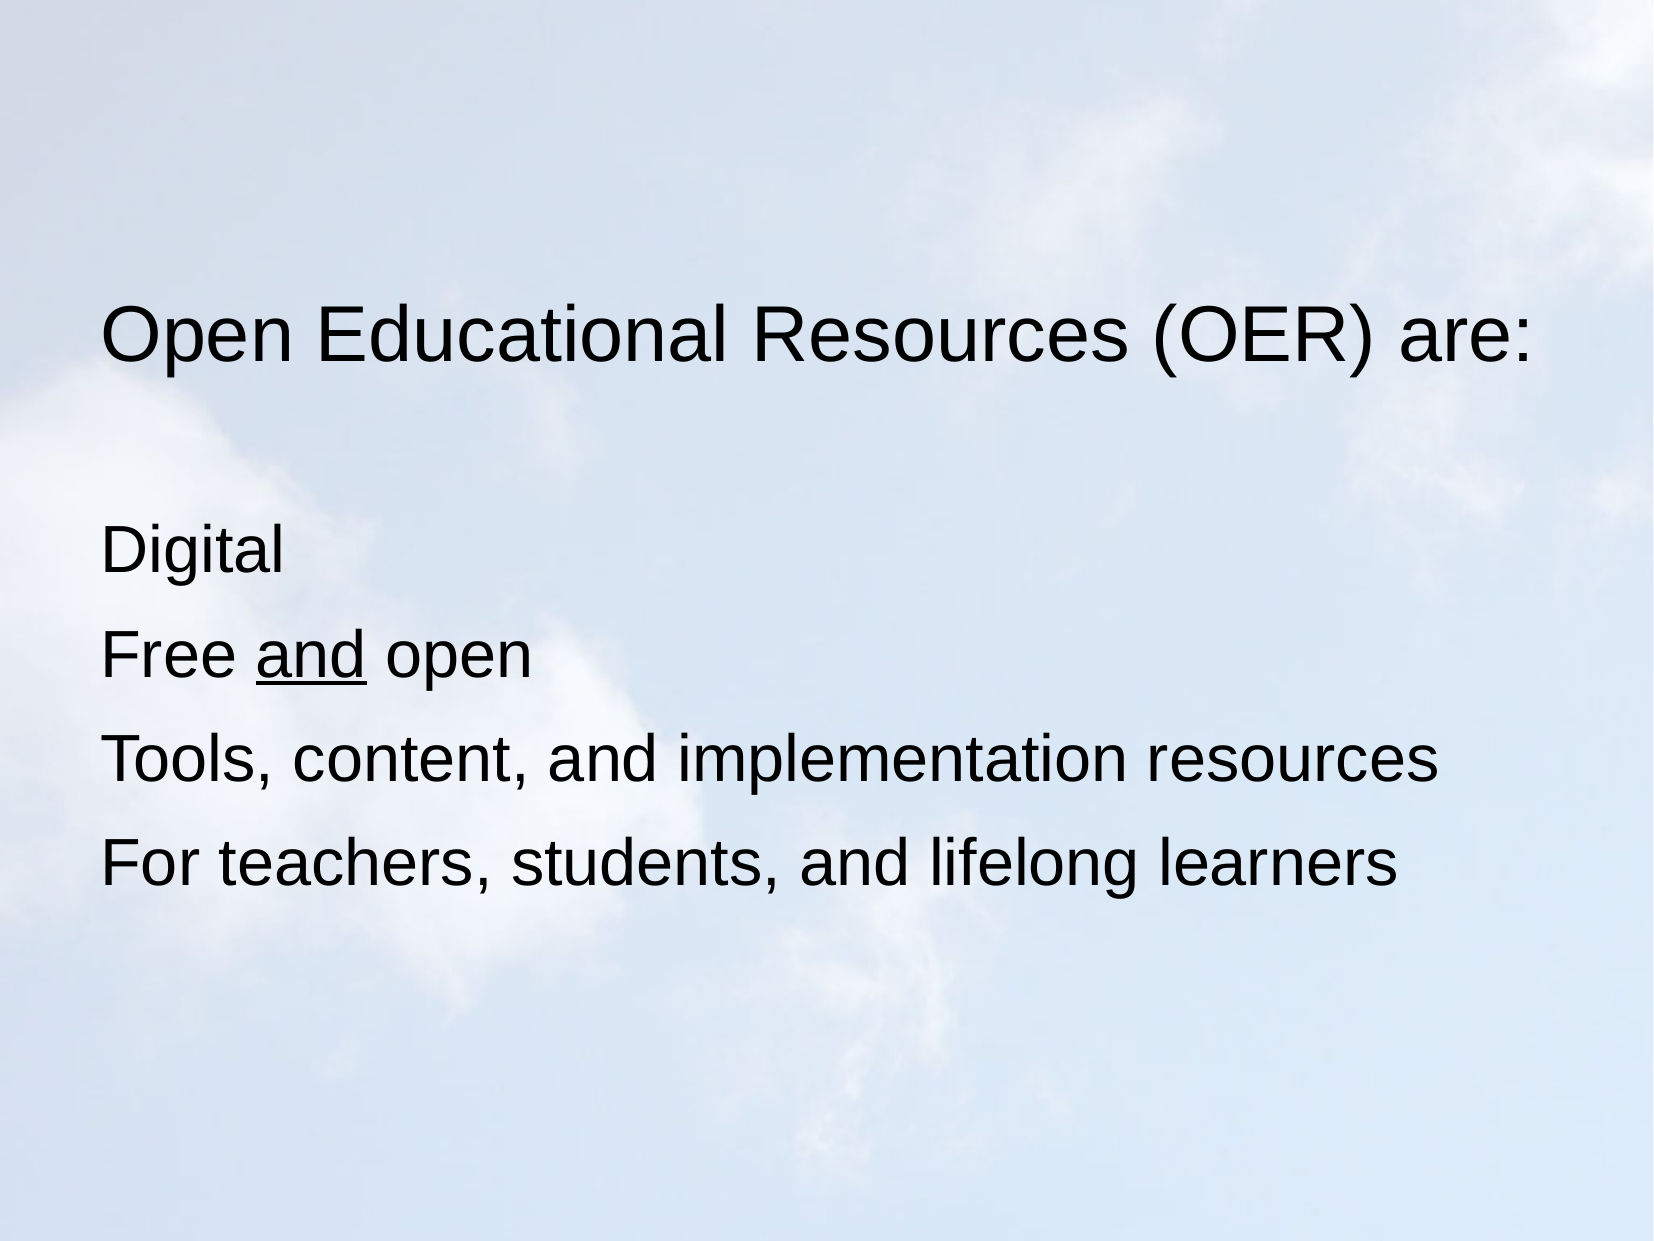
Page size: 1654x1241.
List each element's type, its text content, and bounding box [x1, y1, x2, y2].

list Open Educational Resources (OER) are: Digital Free and open Tools, content, and implementation resources For teachers, students, and lifelong learners [82, 290, 1571, 1109]
picture [0, 0, 1654, 1241]
